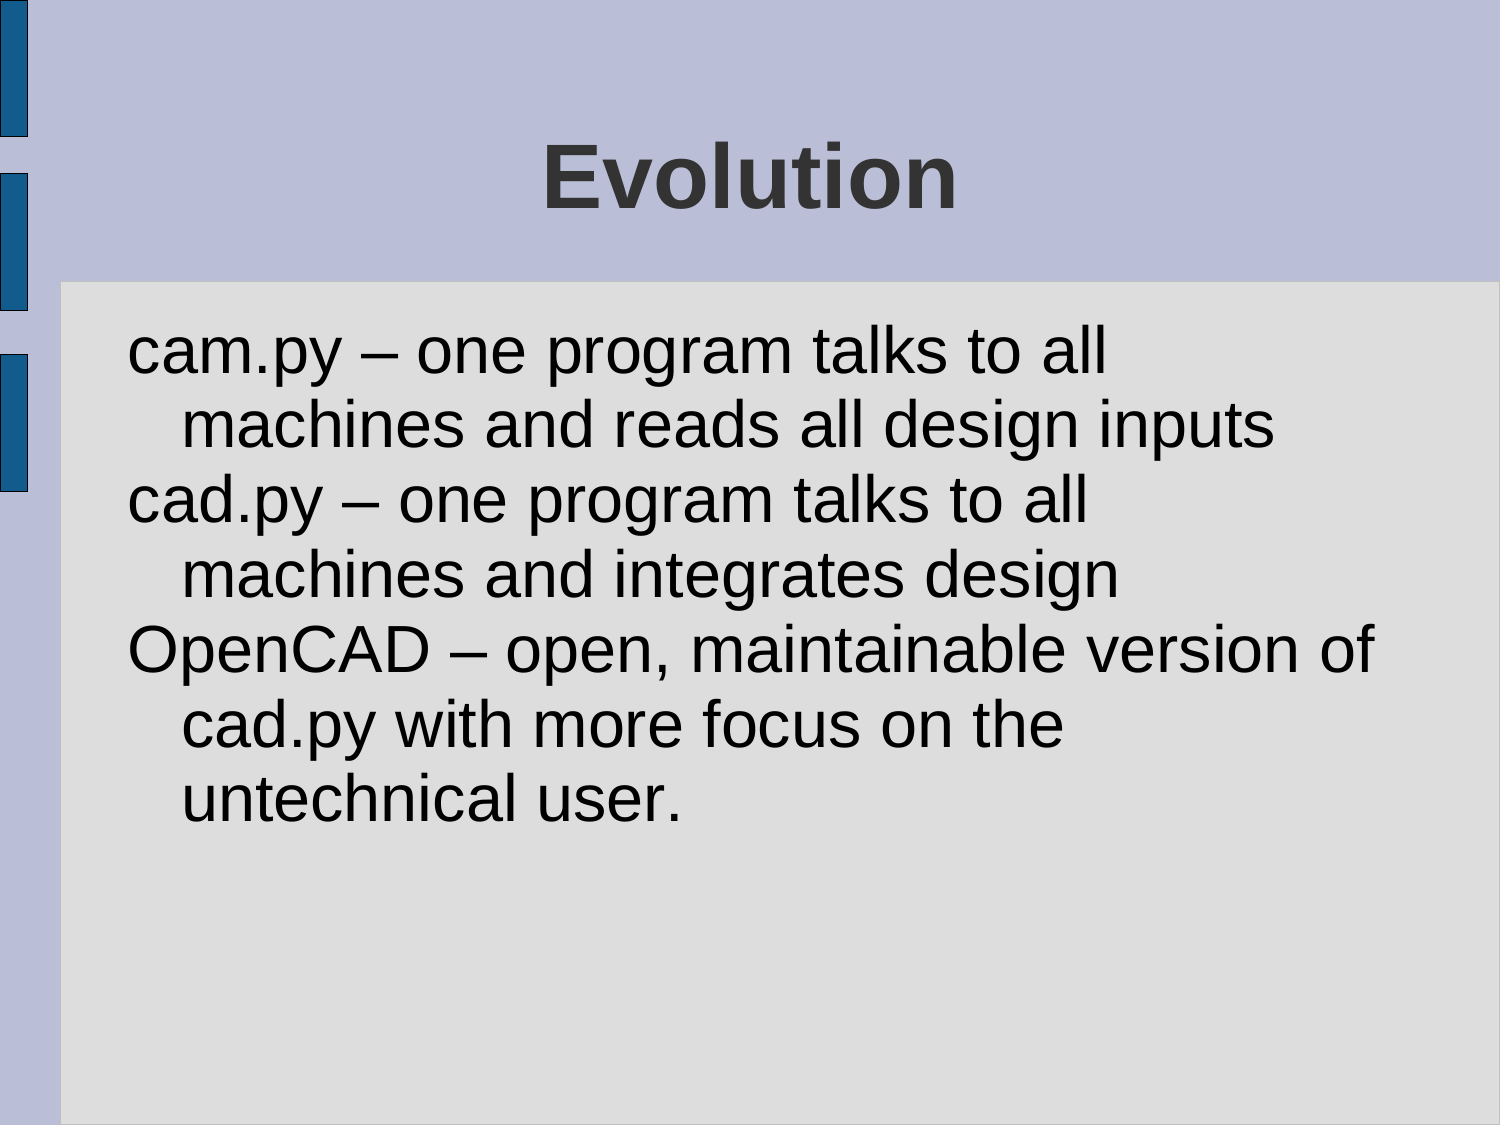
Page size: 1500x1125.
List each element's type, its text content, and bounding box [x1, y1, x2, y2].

list cam.py – one program talks to all machines and reads all design inputs cad.py – one program talks to all machines and integrates design OpenCAD – open, maintainable version of cad.py with more focus on the untechnical user. [110, 312, 1392, 1007]
title Evolution [110, 90, 1392, 264]
